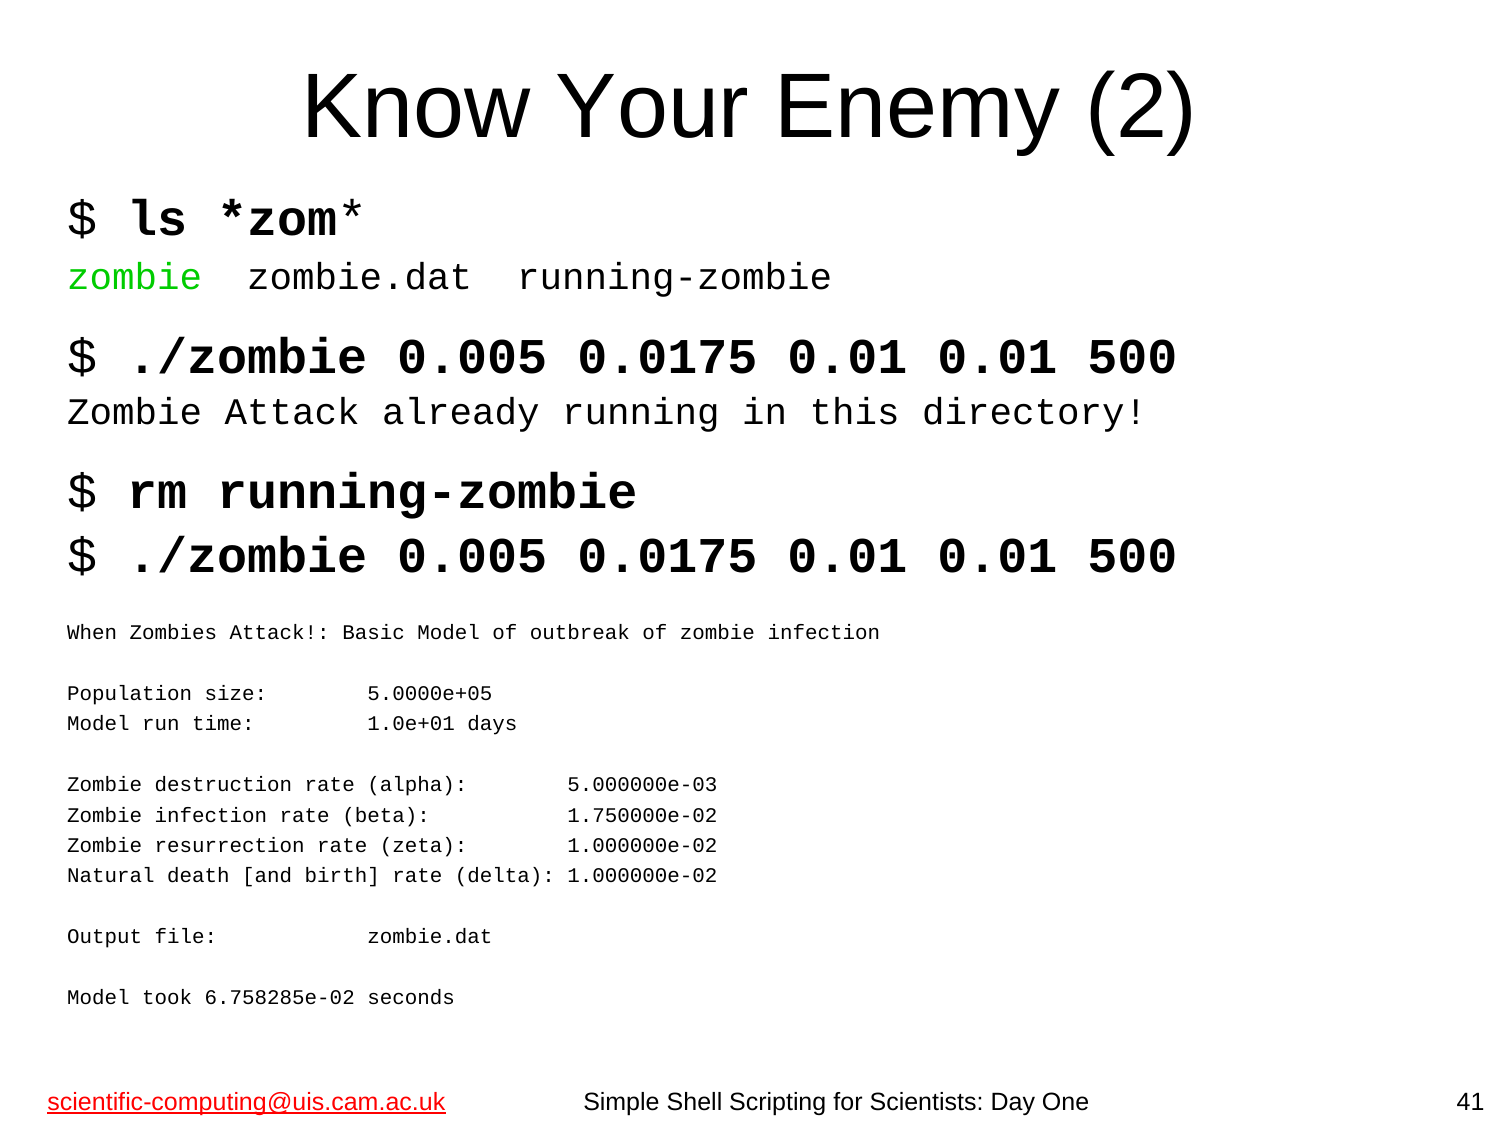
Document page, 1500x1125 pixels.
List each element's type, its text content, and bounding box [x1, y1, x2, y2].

title Know Your Enemy (2) [112, 47, 1388, 166]
list $ ls *zom* zombie zombie.dat running-zombie $ ./zombie 0.005 0.0175 0.01 0.01 500 Zombie Attack already running in this directory! $ rm running-zombie $ ./zombie 0.005 0.0175 0.01 0.01 500 When Zombies Attack!: Basic Model of outbreak of zombie infection Population size: 5.0000e+05 Model run time: 1.0e+01 days Zombie destruction rate (alpha): 5.000000e-03 Zombie infection rate (beta): 1.750000e-02 Zombie resurrection rate (zeta): 1.000000e-02 Natural death [and birth] rate (delta): 1.000000e-02 Output file: zombie.dat Model took 6.758285e-02 seconds [52, 187, 1448, 1051]
